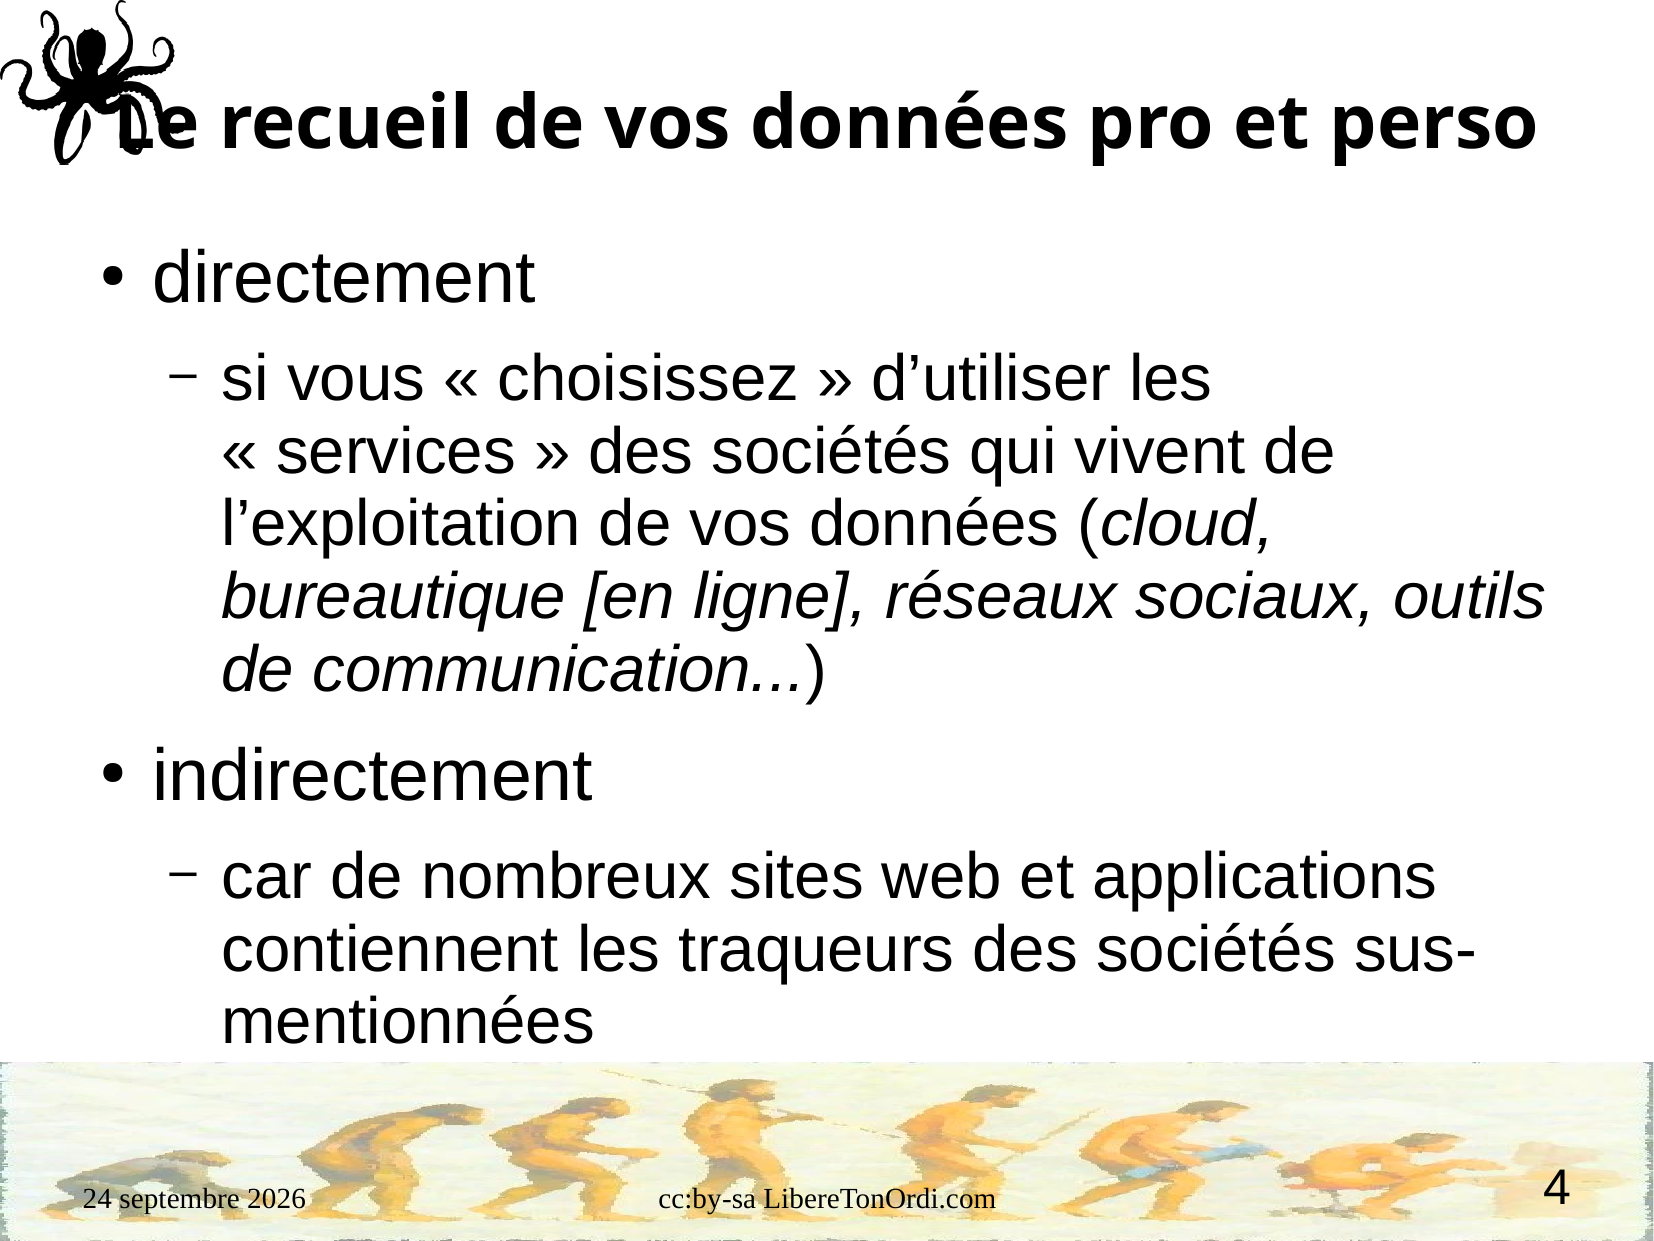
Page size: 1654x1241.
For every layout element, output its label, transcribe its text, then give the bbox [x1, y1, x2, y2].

picture [0, 1062, 1654, 1241]
list directement si vous « choisissez » d’utiliser les « services » des sociétés qui vivent de l’exploitation de vos données (cloud, bureautique [en ligne], réseaux sociaux, outils de communication...) indirectement car de nombreux sites web et applications contiennent les traqueurs des sociétés sus-mentionnées [82, 236, 1571, 1063]
title Le recueil de vos données pro et perso [82, 49, 1571, 189]
picture [0, 0, 189, 165]
